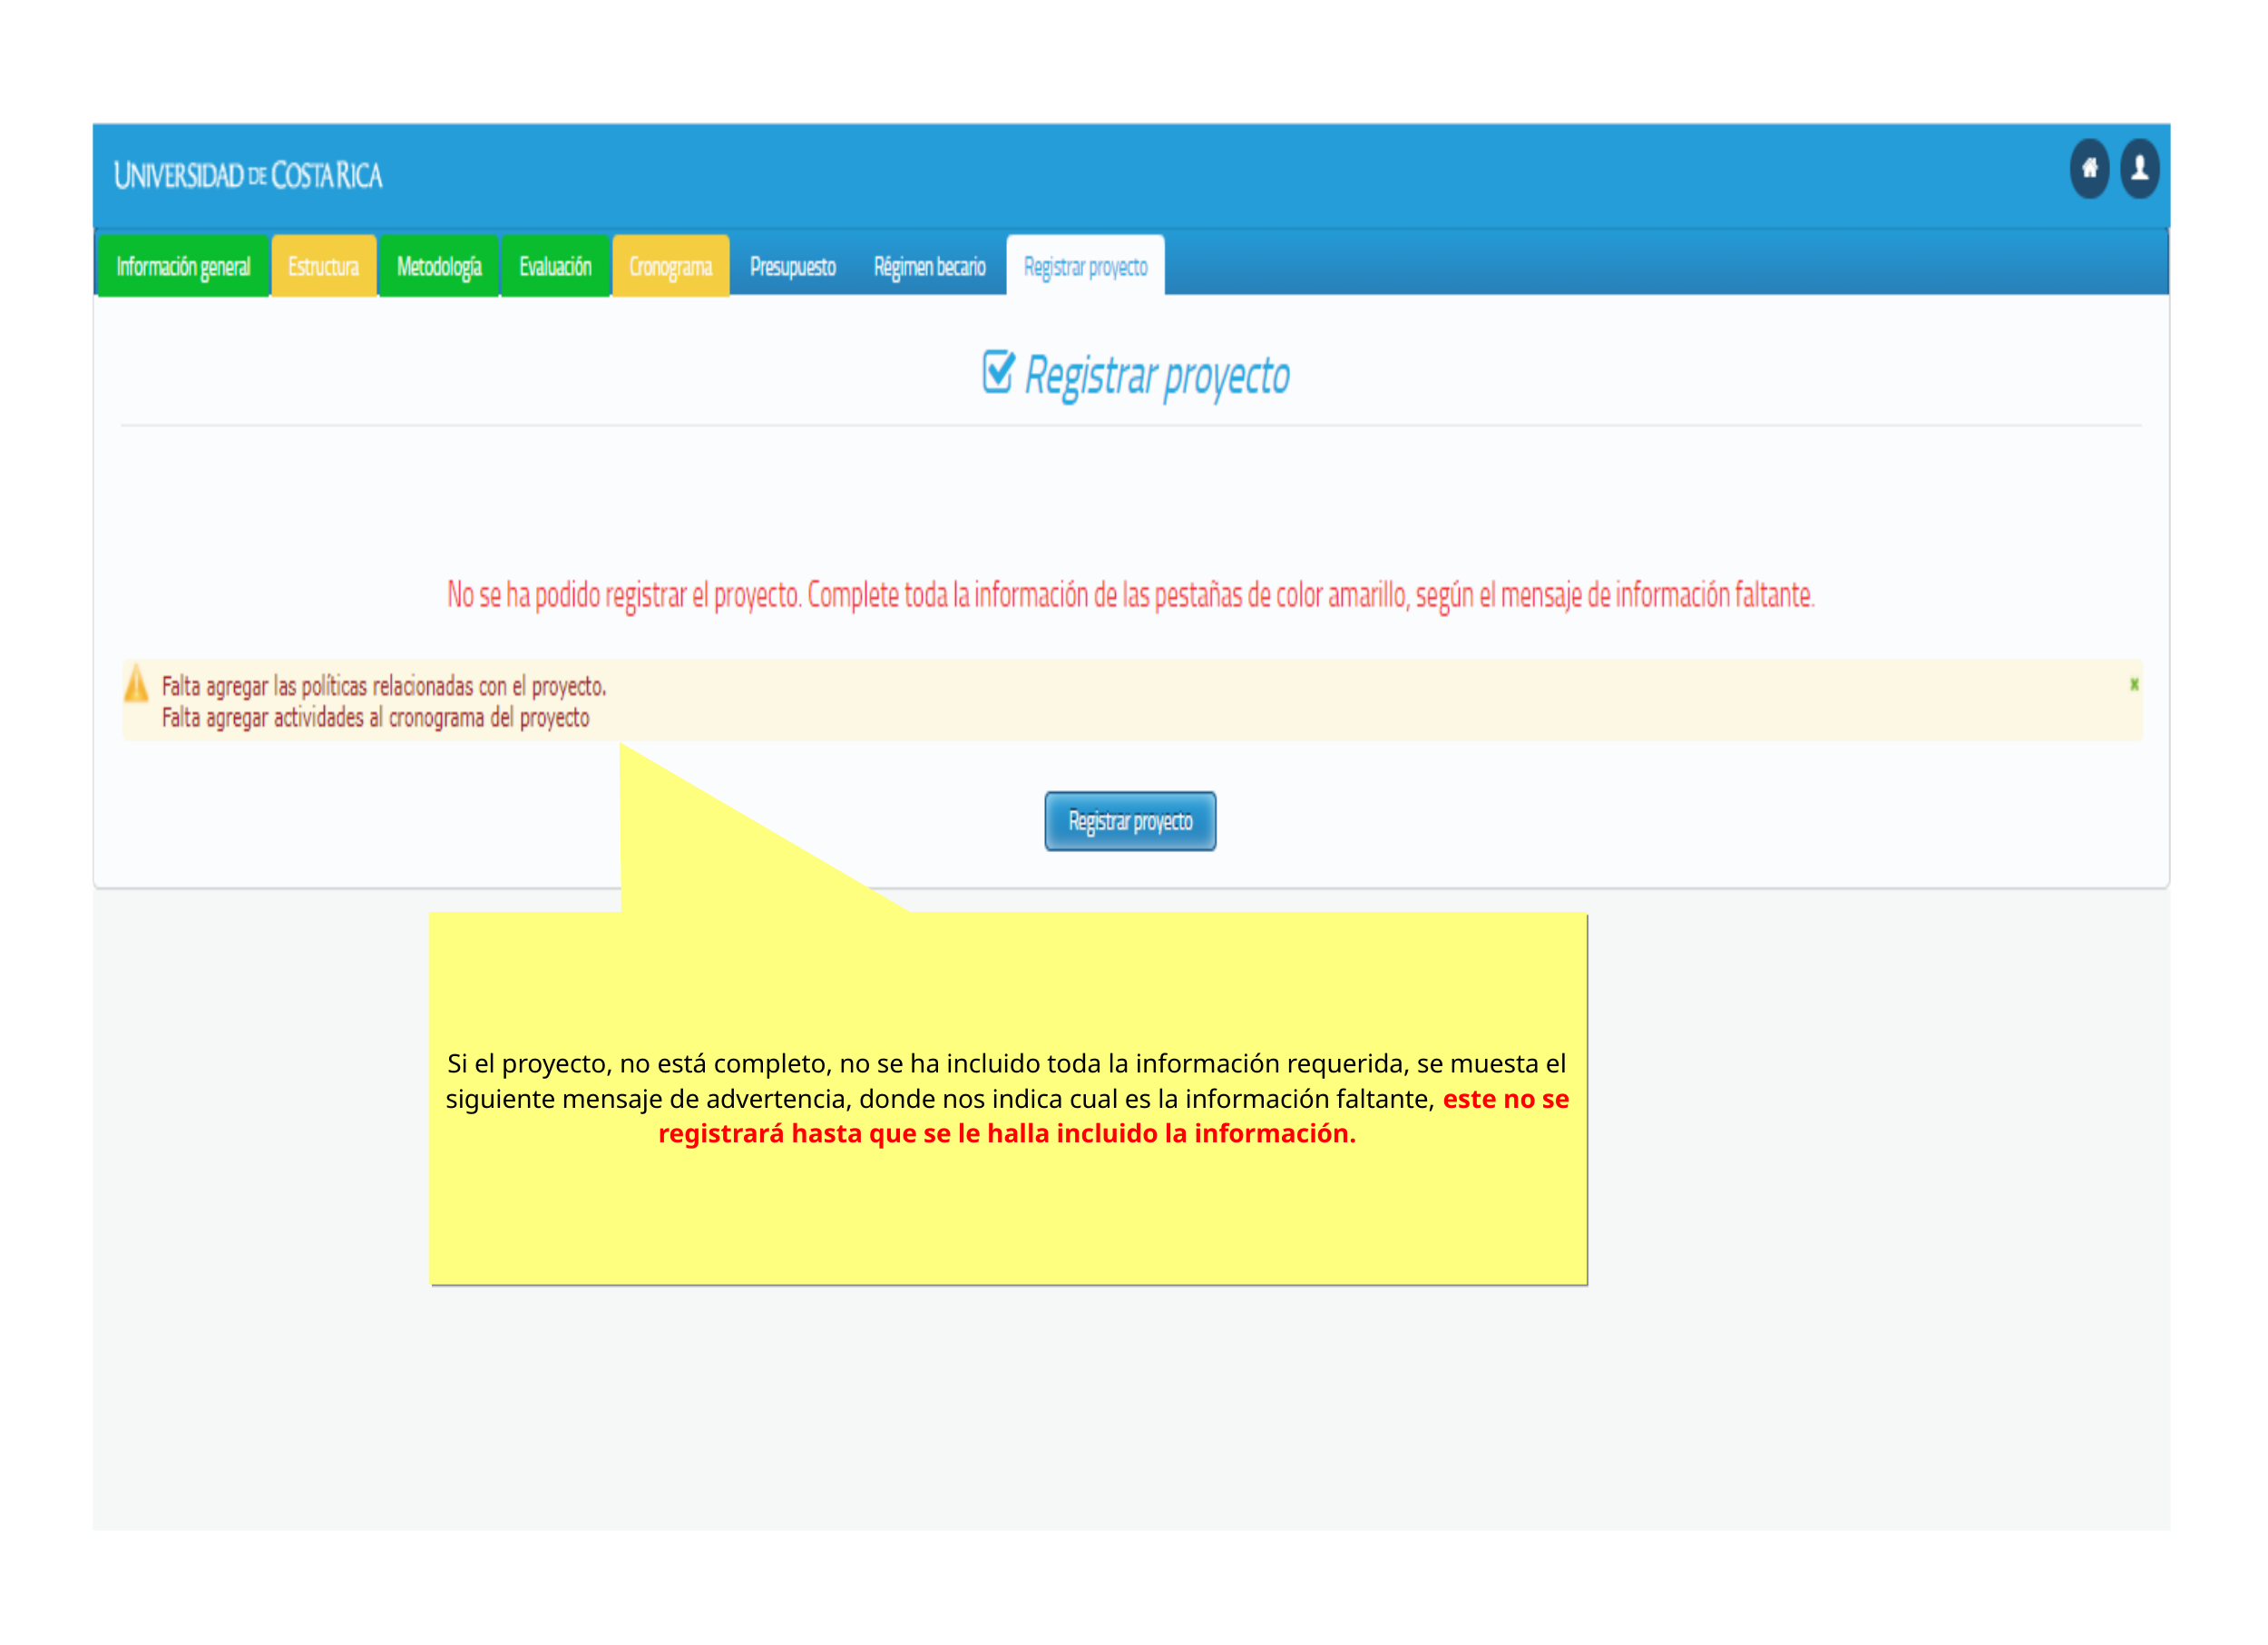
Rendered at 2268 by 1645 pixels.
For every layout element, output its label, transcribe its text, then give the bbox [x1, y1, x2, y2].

picture [93, 122, 2171, 1531]
text_box Si el proyecto, no está completo, no se ha incluido toda la información requerida, se muesta el siguiente mensaje de advertencia, donde nos indica cual es la información faltante, este no se registrará hasta que se le halla incluido la información. [428, 741, 1588, 1285]
